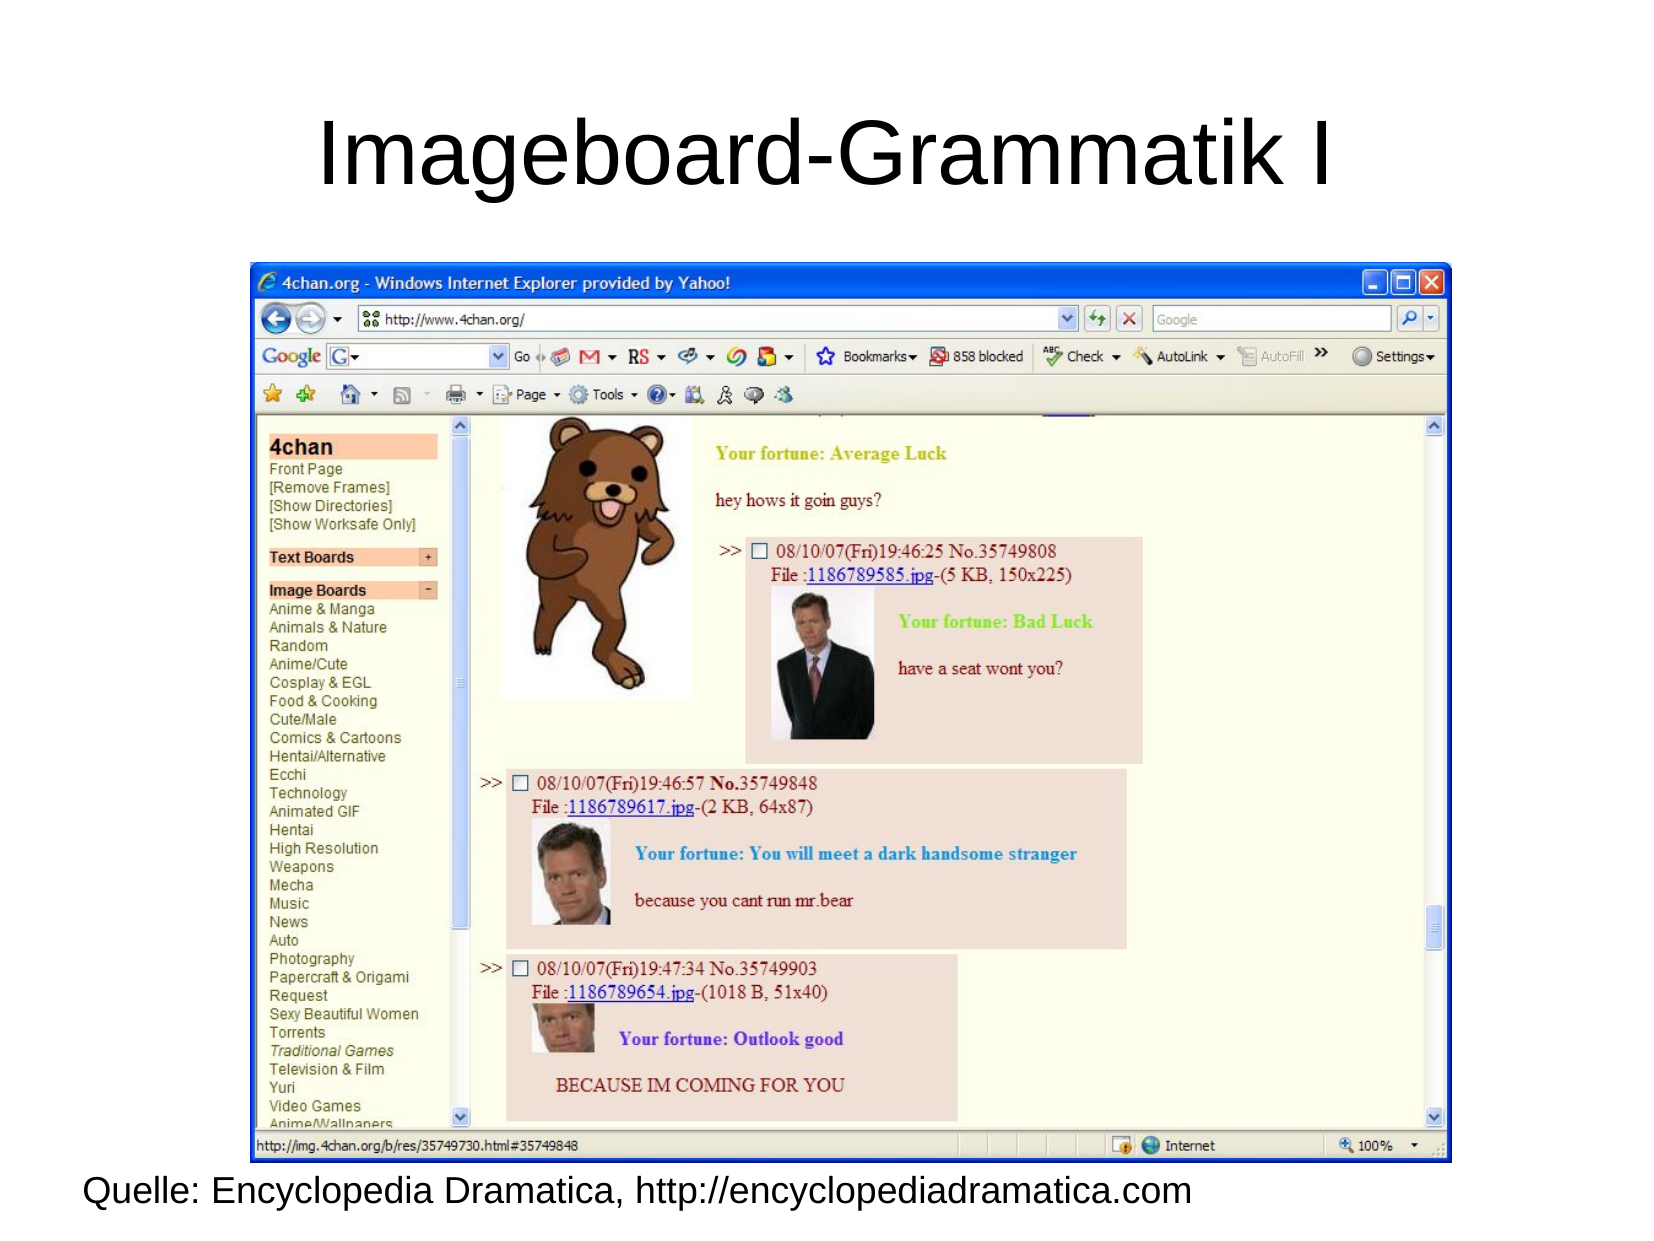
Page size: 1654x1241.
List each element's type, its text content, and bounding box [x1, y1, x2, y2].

text_box Quelle: Encyclopedia Dramatica, http://encyclopediadramatica.com [67, 1162, 1209, 1220]
title Imageboard-Grammatik I [82, 56, 1571, 250]
picture [250, 262, 1452, 1163]
